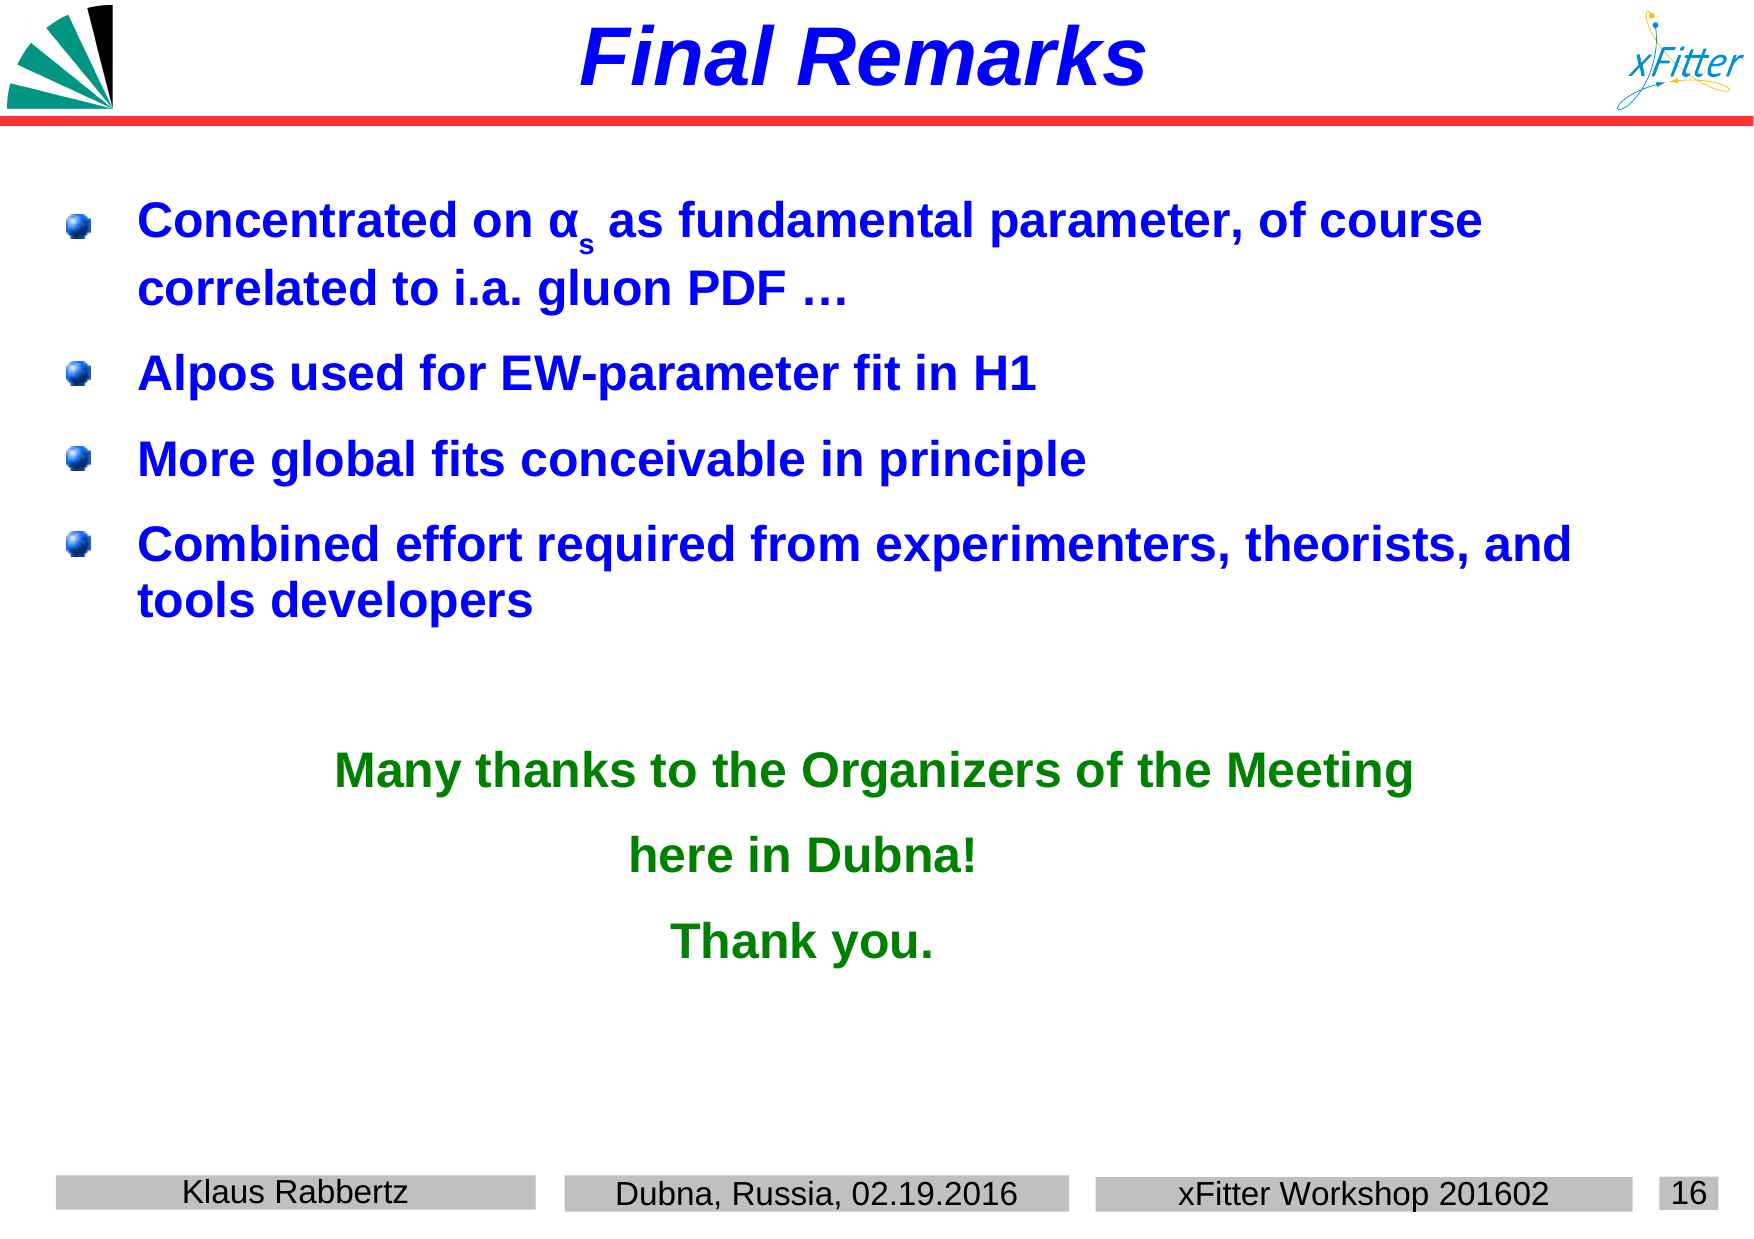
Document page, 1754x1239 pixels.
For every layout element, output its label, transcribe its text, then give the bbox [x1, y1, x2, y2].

list Concentrated on αs as fundamental parameter, of course correlated to i.a. gluon PDF … Alpos used for EW-parameter fit in H1 More global fits conceivable in principle Combined effort required from experimenters, theorists, and tools developers Many thanks to the Organizers of the Meeting here in Dubna! Thank you. [54, 192, 1701, 1124]
picture [7, 5, 113, 110]
title Final Remarks [123, 0, 1606, 114]
picture [1617, 11, 1744, 110]
